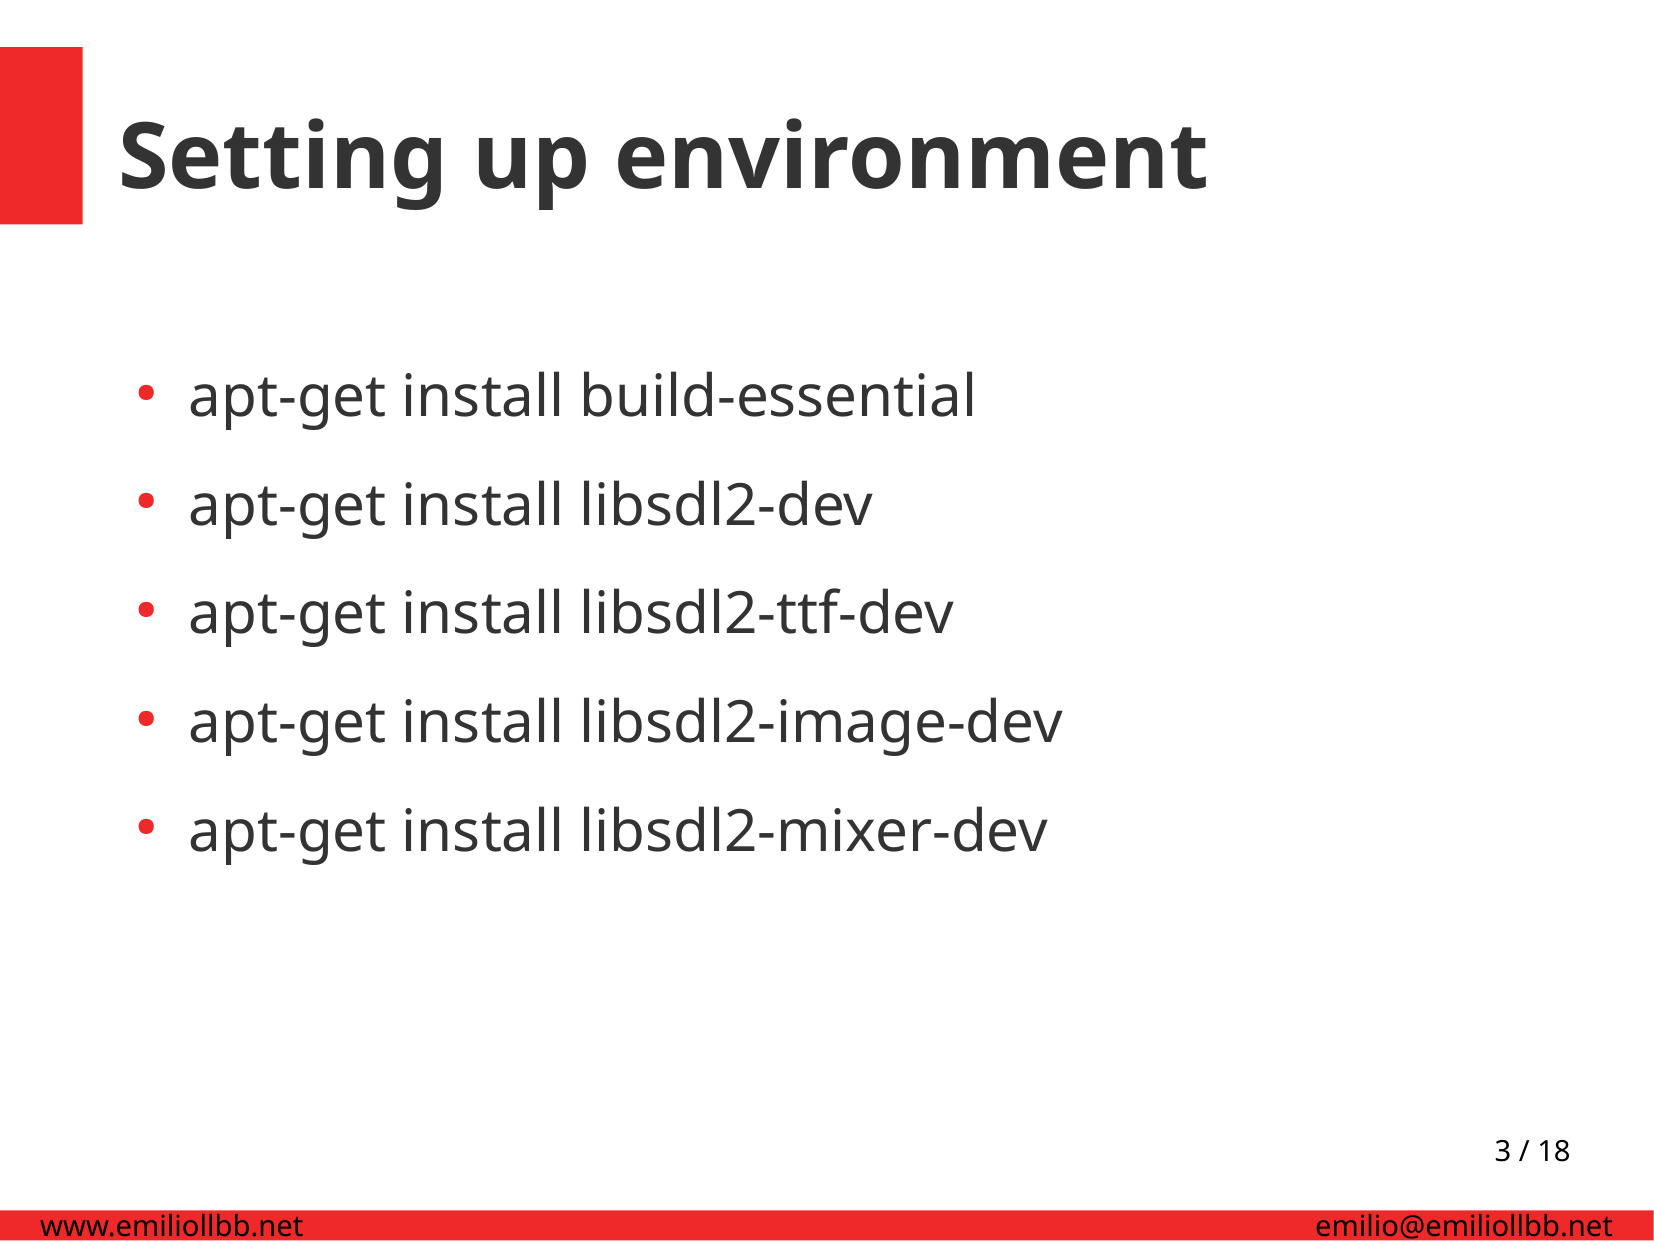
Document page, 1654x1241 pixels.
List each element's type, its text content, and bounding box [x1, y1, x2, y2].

title Setting up environment [118, 49, 1571, 257]
list apt-get install build-essential apt-get install libsdl2-dev apt-get install libsdl2-ttf-dev apt-get install libsdl2-image-dev apt-get install libsdl2-mixer-dev [118, 354, 1536, 1074]
